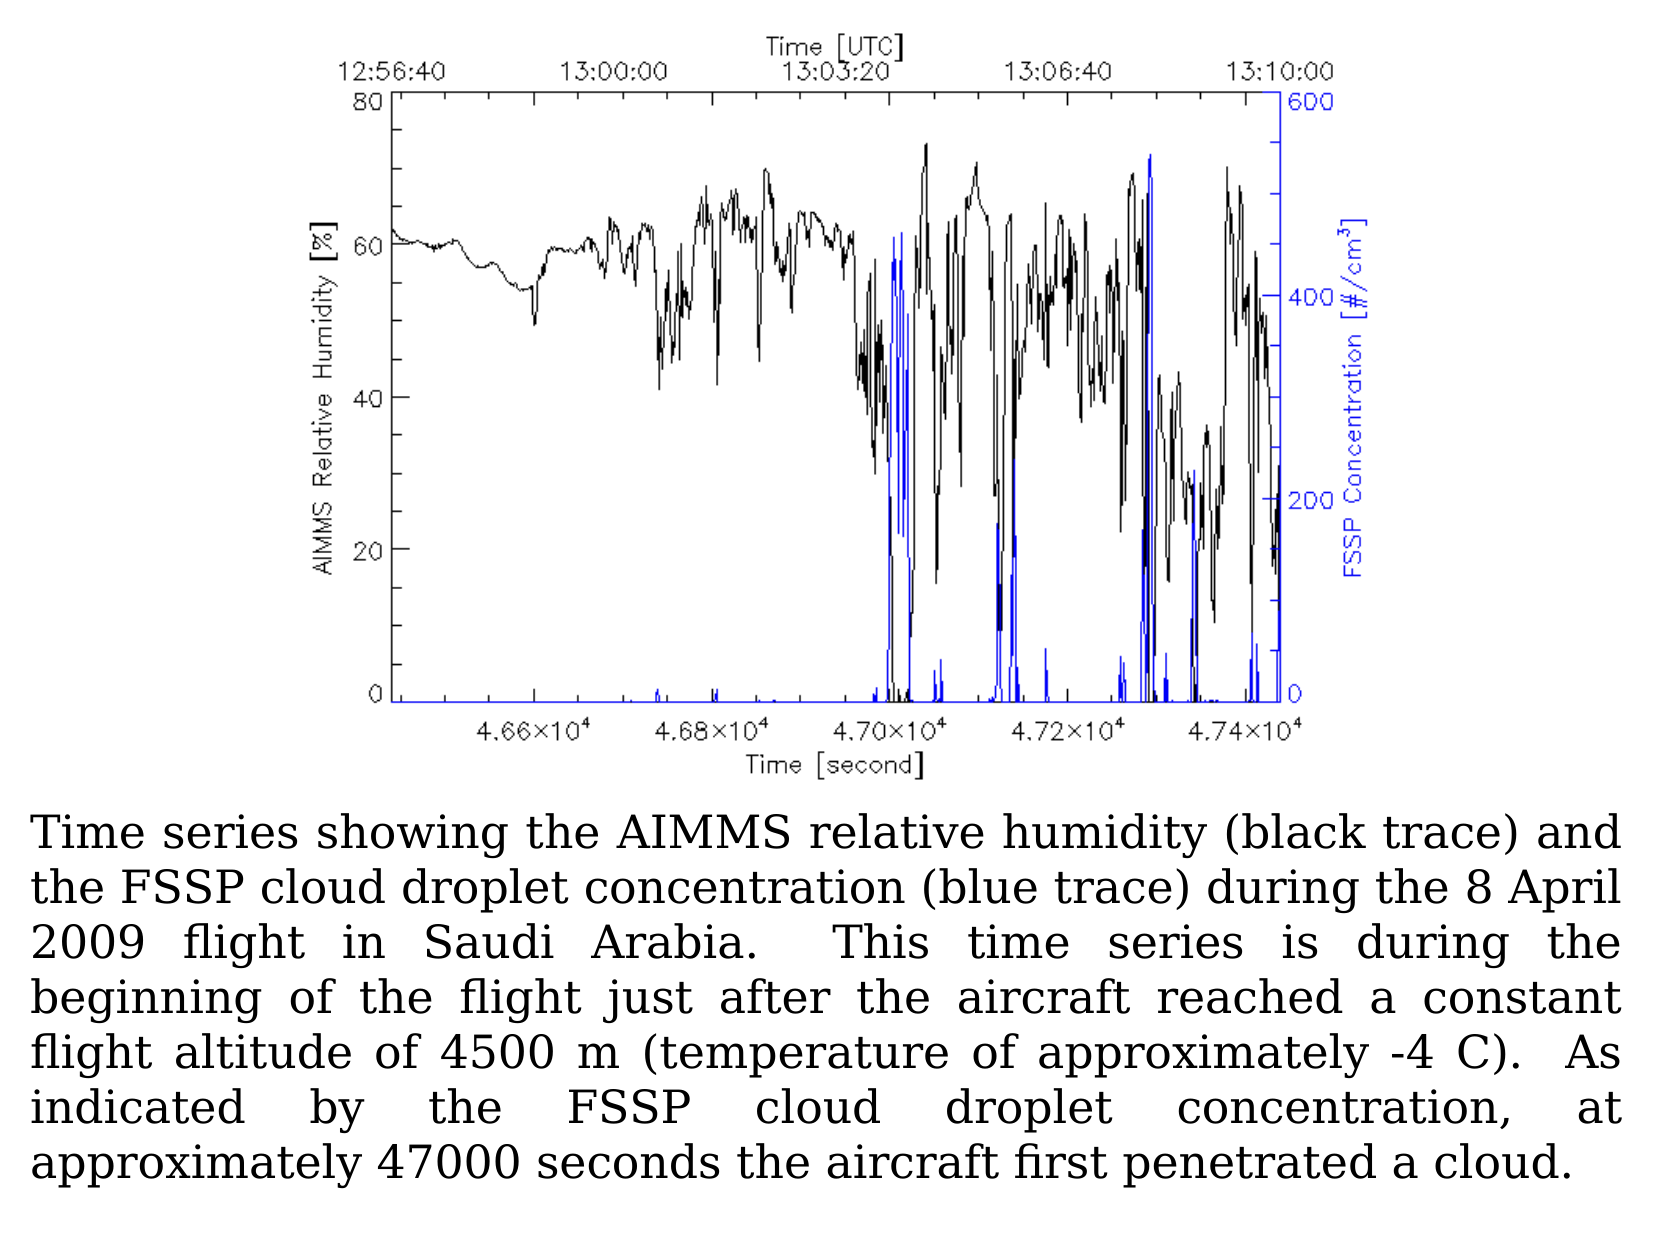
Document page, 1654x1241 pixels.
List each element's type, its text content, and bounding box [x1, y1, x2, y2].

picture [288, 15, 1383, 797]
text_box Time series showing the AIMMS relative humidity (black trace) and the FSSP cloud droplet concentration (blue trace) during the 8 April 2009 flight in Saudi Arabia. This time series is during the beginning of the flight just after the aircraft reached a constant flight altitude of 4500 m (temperature of approximately -4 C). As indicated by the FSSP cloud droplet concentration, at approximately 47000 seconds the aircraft first penetrated a cloud. [15, 795, 1639, 1200]
